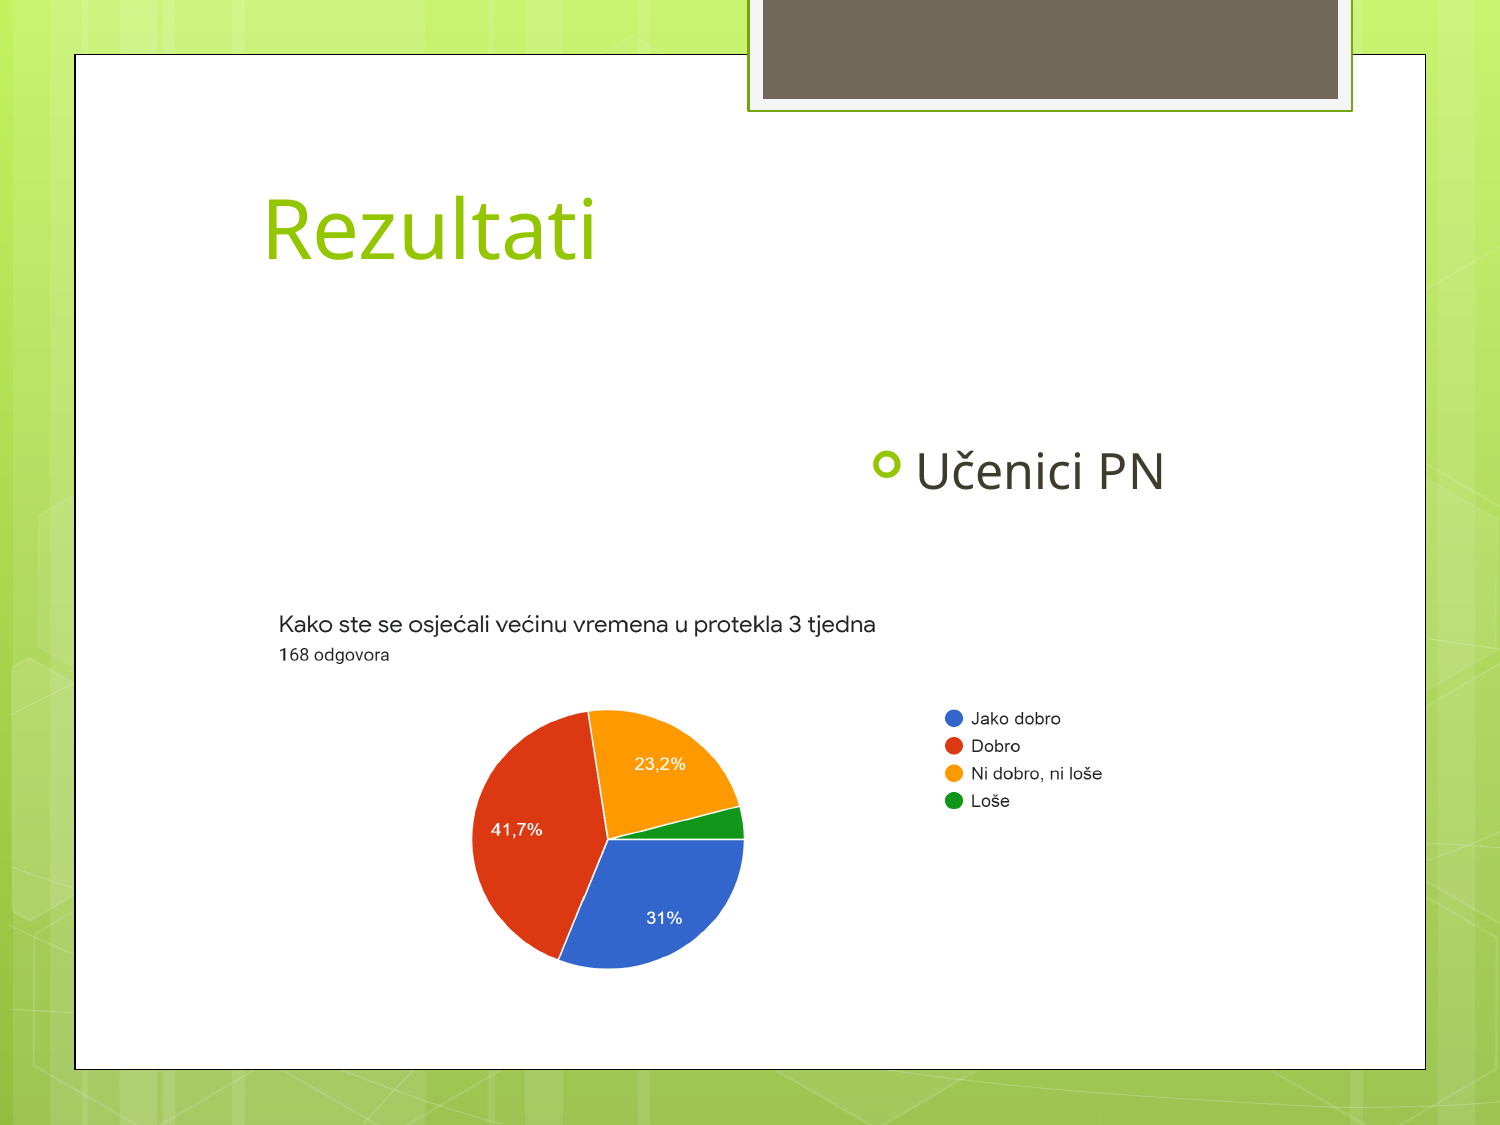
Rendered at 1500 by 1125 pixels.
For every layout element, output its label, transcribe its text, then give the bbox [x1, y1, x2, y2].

title Rezultati [171, 168, 1324, 357]
list Učenici PN [832, 432, 1394, 516]
picture [242, 574, 1353, 1018]
